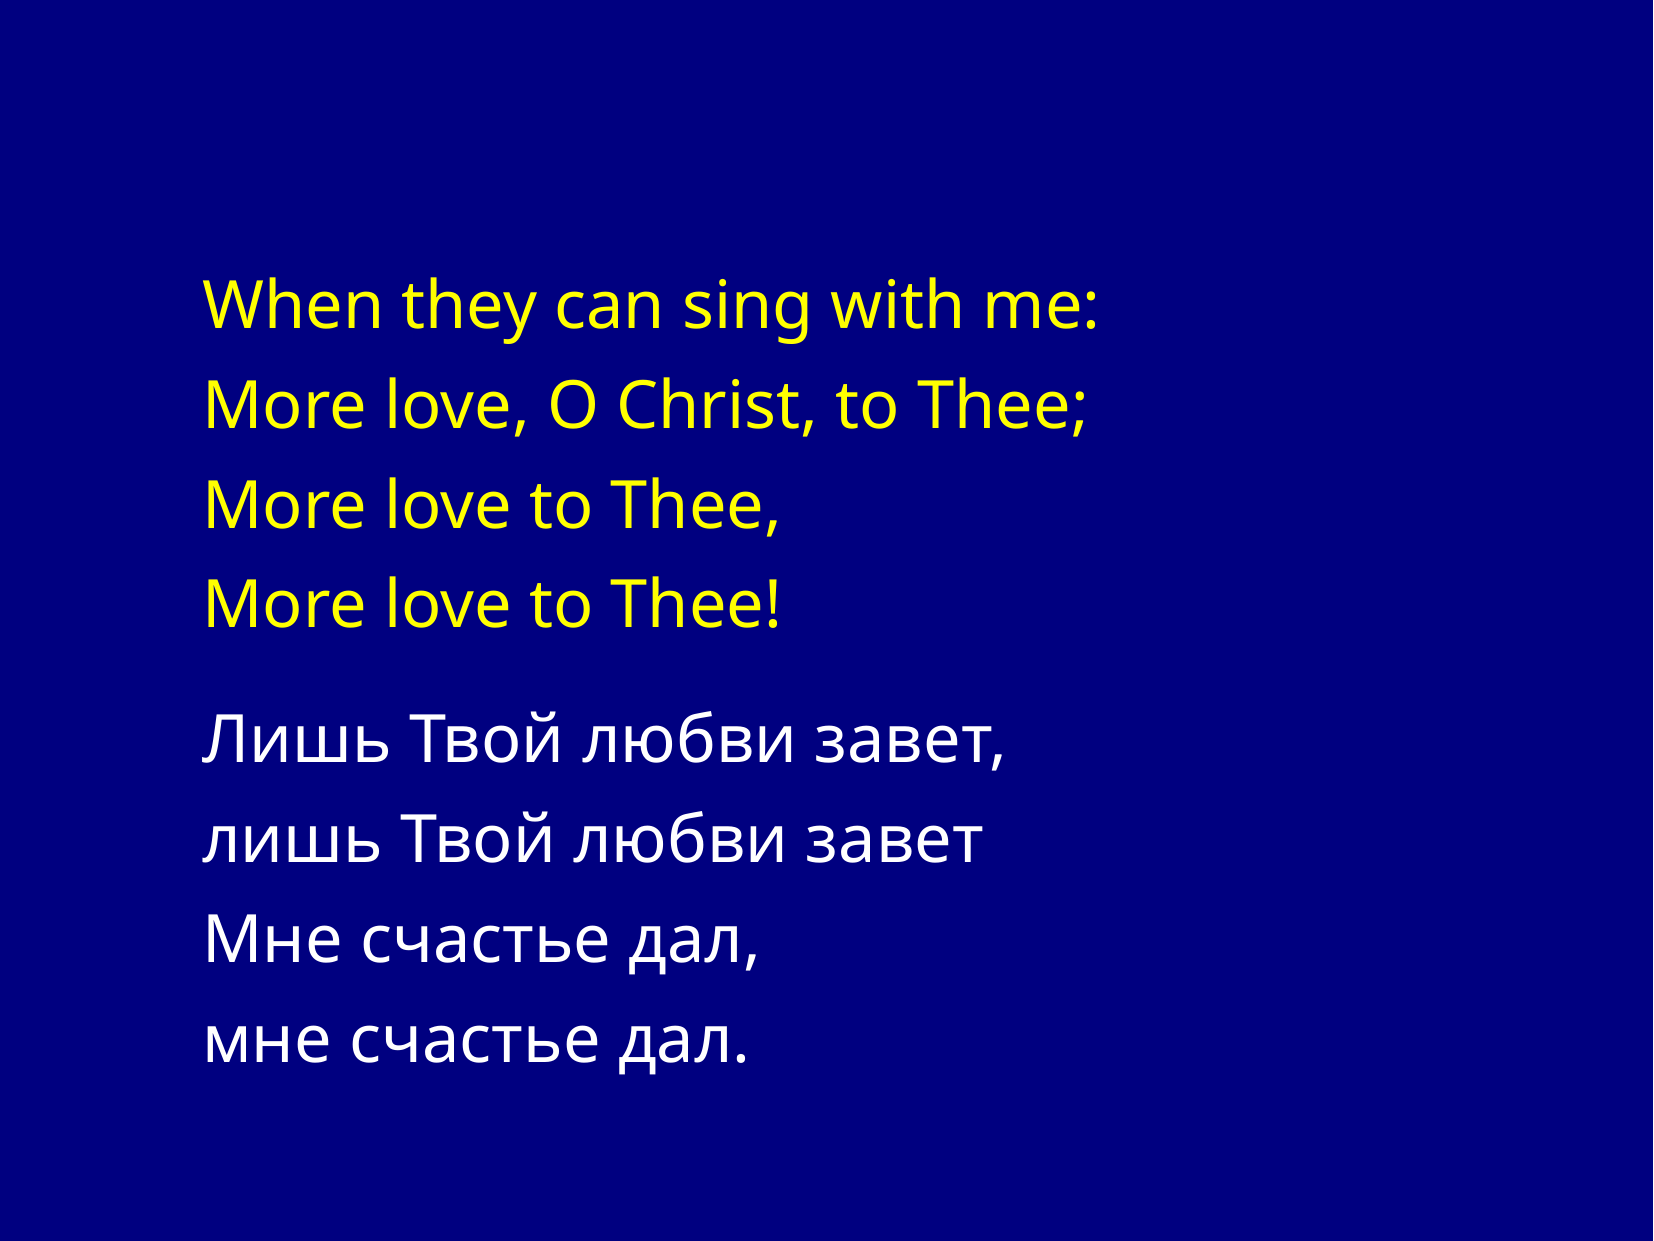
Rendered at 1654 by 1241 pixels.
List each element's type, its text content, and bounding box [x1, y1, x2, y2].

text_box Лишь Твой любви завет, лишь Твой любви завет Мне счастье дал, мне счастье дал. [75, 675, 1576, 1163]
text_box When they can sing with me: More love, O Christ, to Thee; More love to Thee, More love to Thee! [75, 150, 1576, 638]
